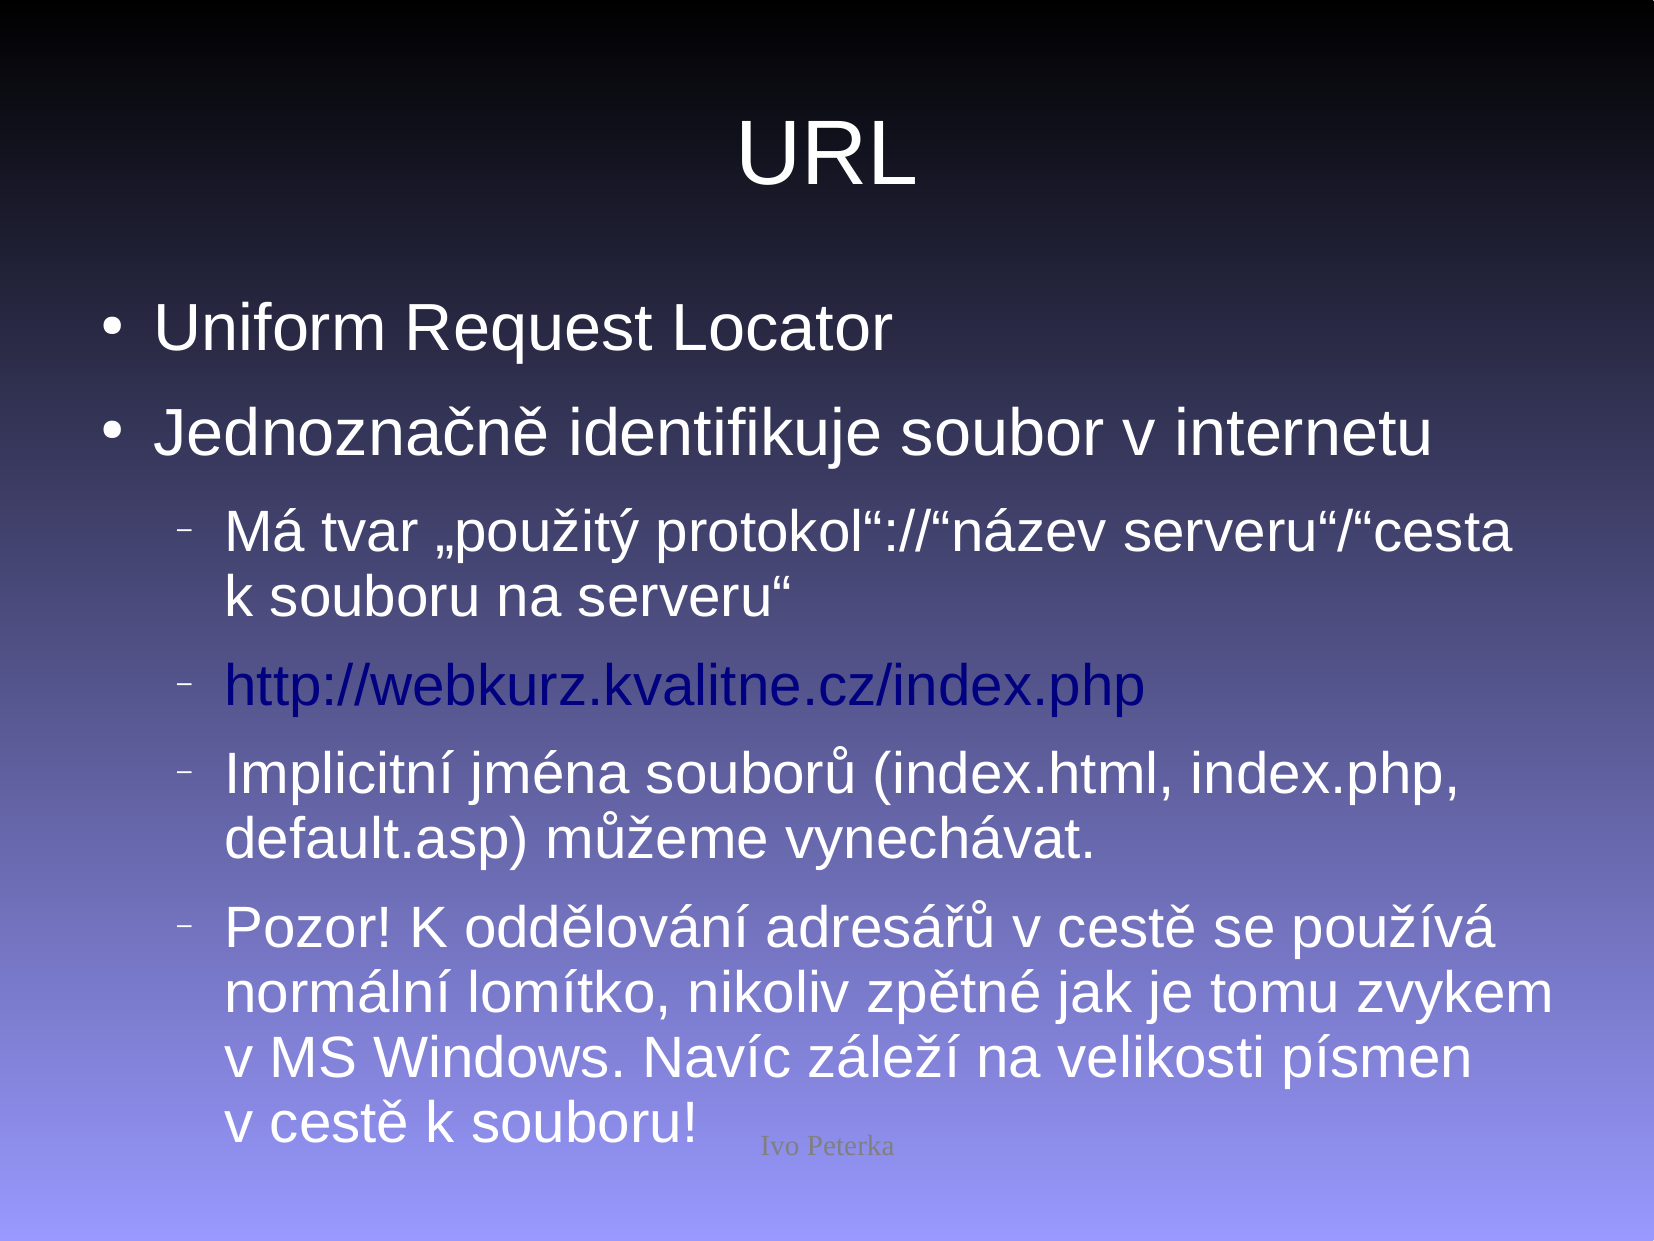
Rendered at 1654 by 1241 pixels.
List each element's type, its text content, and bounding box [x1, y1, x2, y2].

list Uniform Request Locator Jednoznačně identifikuje soubor v internetu Má tvar „použitý protokol“://“název serveru“/“cesta k souboru na serveru“ http://webkurz.kvalitne.cz/index.php Implicitní jména souborů (index.html, index.php, default.asp) můžeme vynechávat. Pozor! K oddělování adresářů v cestě se používá normální lomítko, nikoliv zpětné jak je tomu zvykem v MS Windows. Navíc záleží na velikosti písmen v cestě k souboru! [82, 290, 1571, 1153]
title URL [82, 49, 1571, 257]
